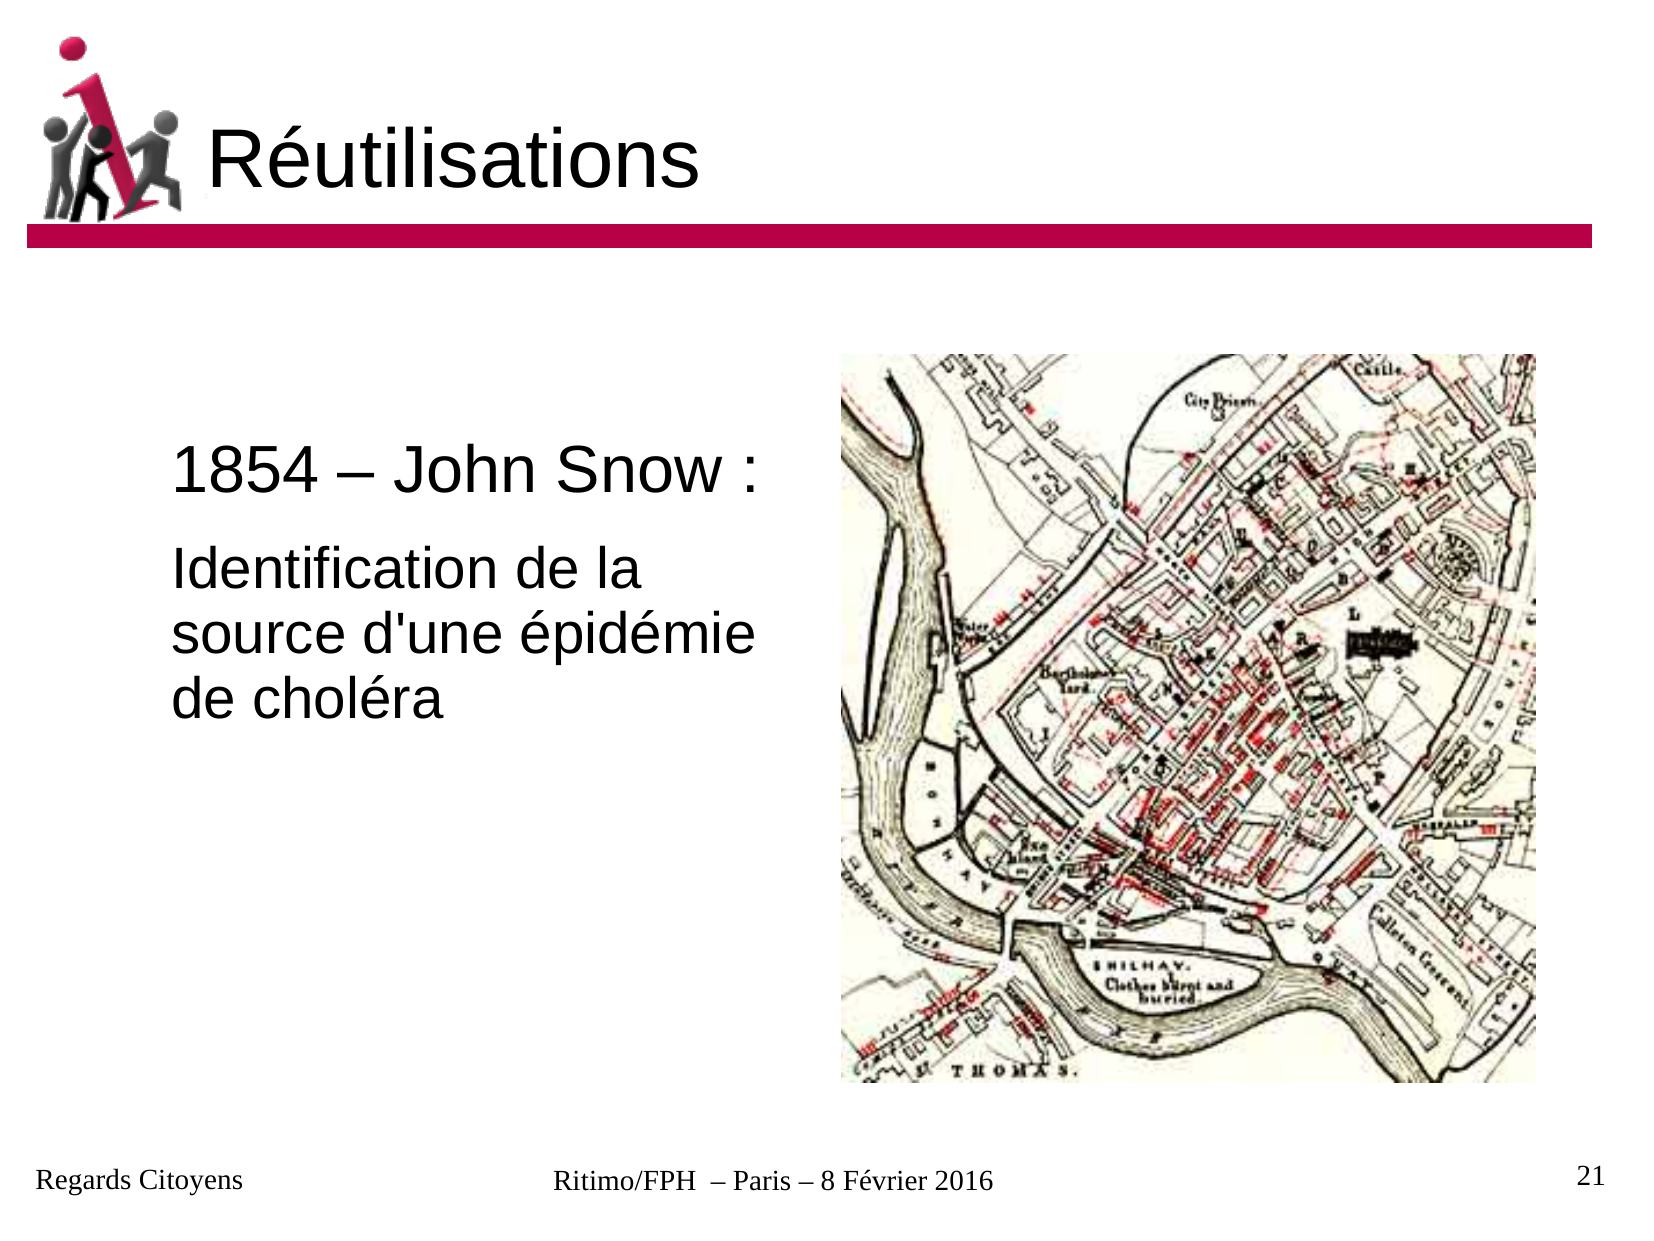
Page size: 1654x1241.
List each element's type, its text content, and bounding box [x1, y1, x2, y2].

title Réutilisations [206, 55, 1595, 263]
list 1854 – John Snow : Identification de la source d'une épidémie de choléra [100, 431, 827, 958]
picture [27, 31, 208, 224]
picture [841, 354, 1536, 1083]
